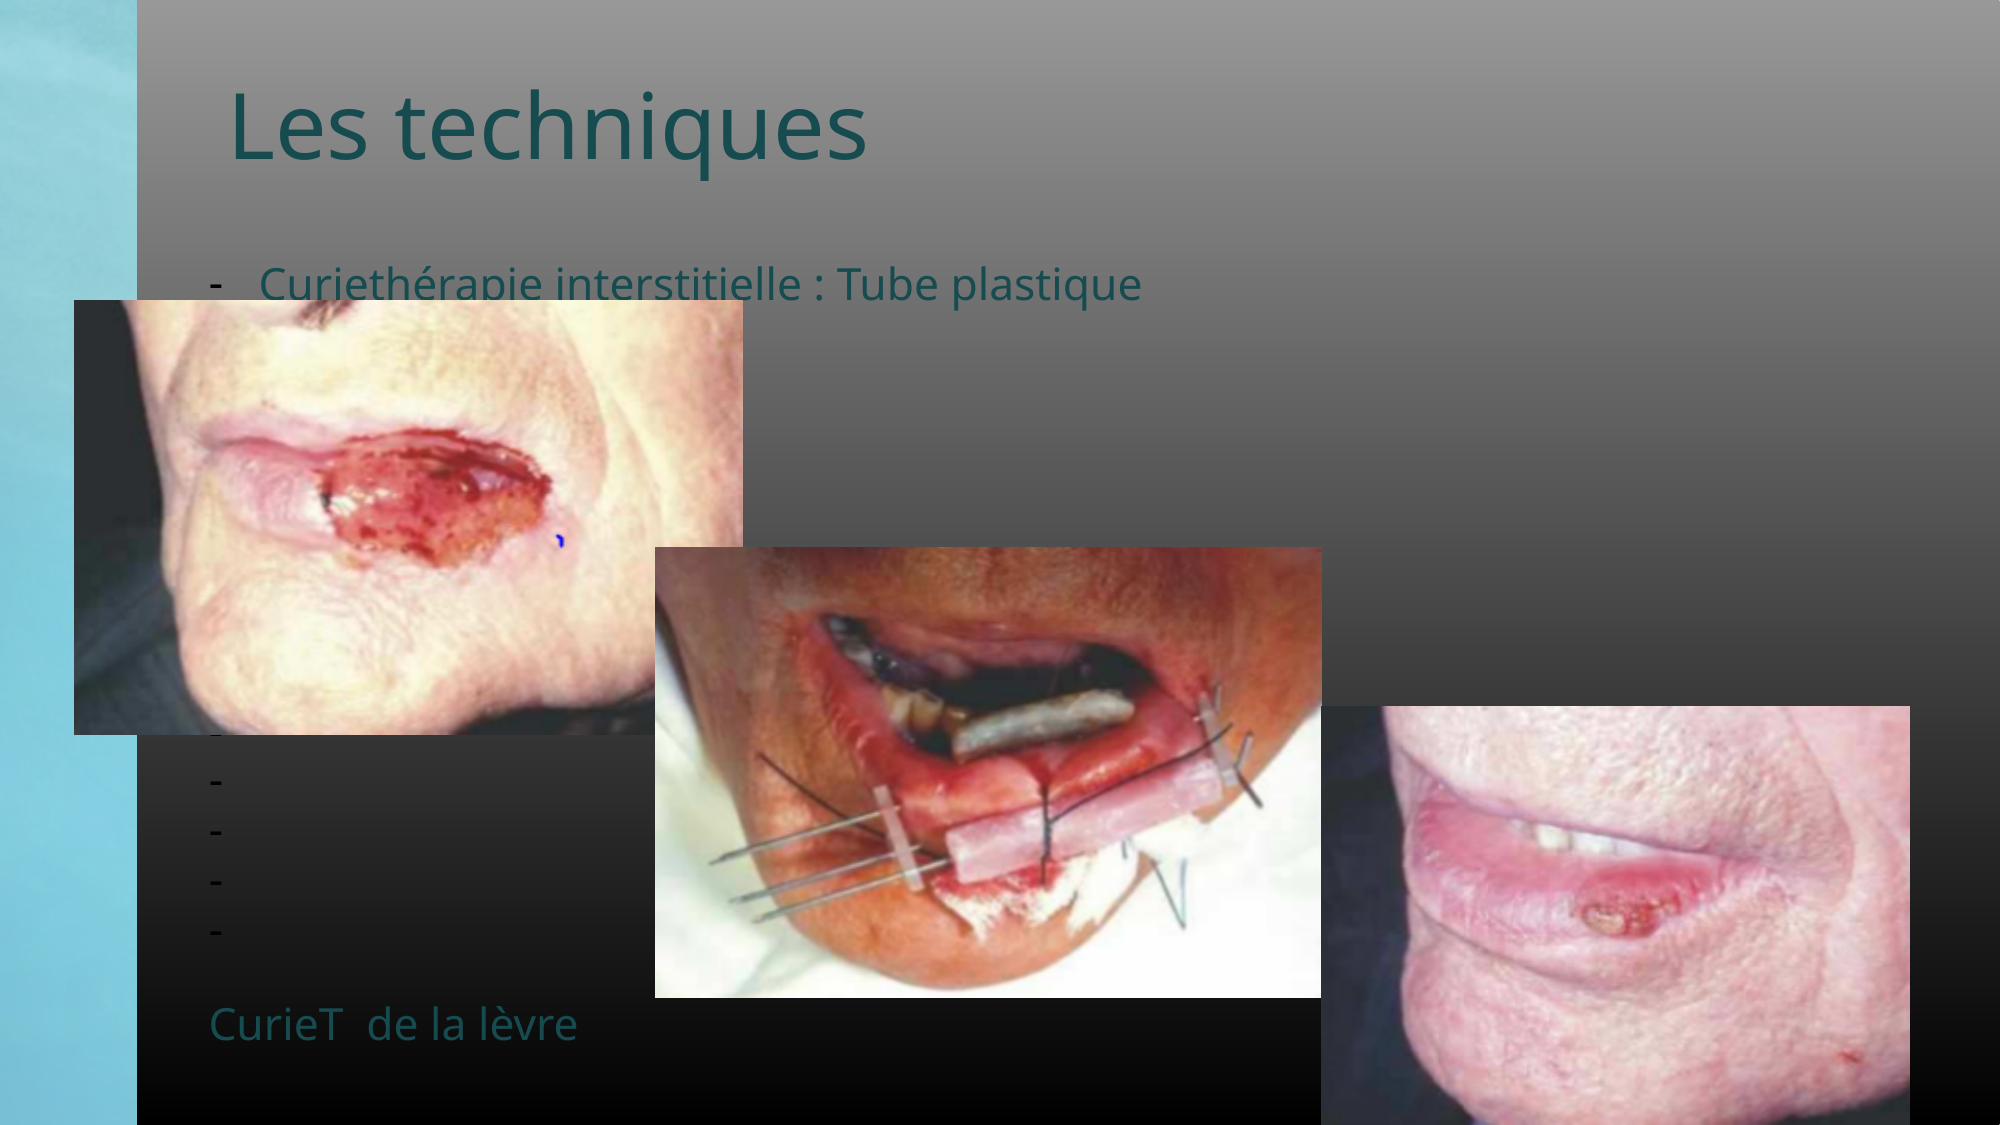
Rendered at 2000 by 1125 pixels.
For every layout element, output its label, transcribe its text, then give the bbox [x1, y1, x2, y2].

list Curiethérapie interstitielle : Tube plastique CurieT de la lèvre [193, 735, 1321, 1060]
title Les techniques [212, 62, 1728, 188]
list Curiethérapie interstitielle : Tube plastique CurieT de la lèvre [193, 199, 1981, 1060]
picture [74, 300, 1910, 1125]
